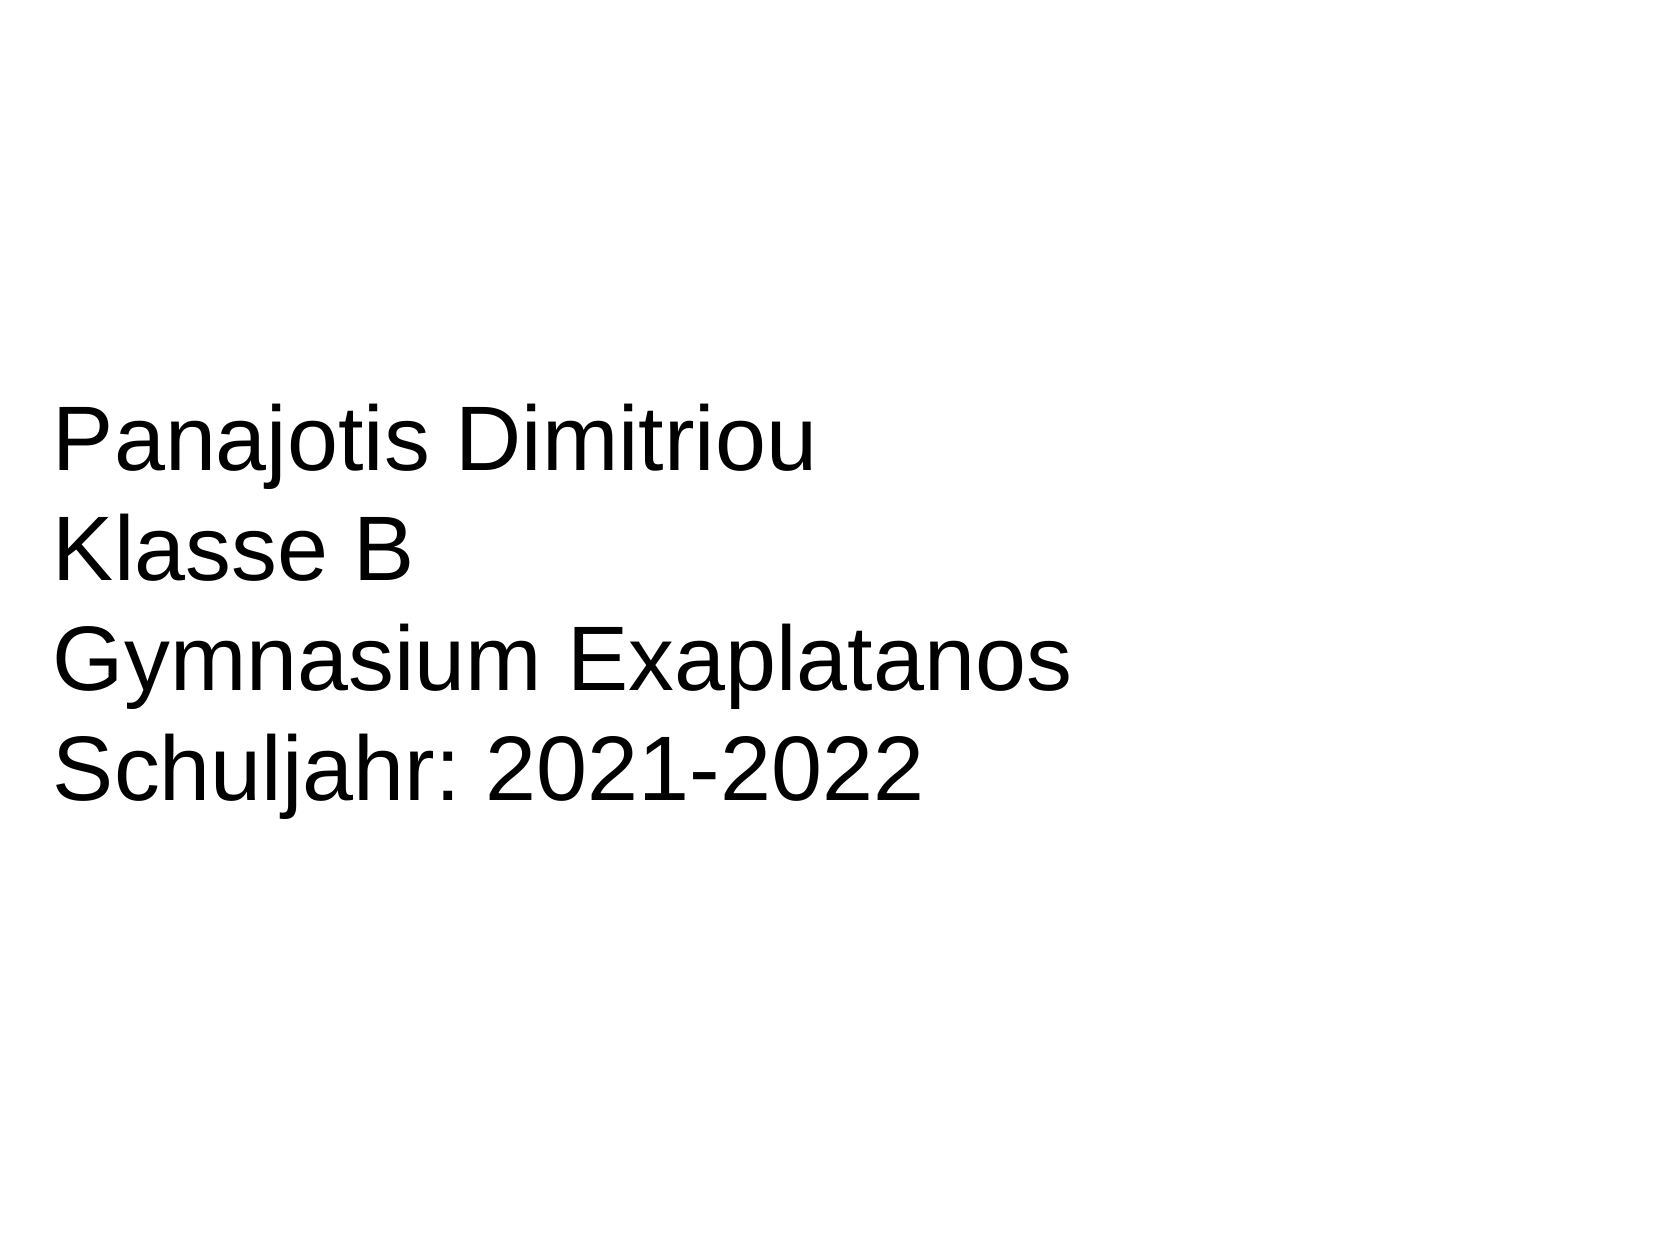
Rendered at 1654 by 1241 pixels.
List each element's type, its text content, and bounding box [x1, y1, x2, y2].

title Panajotis Dimitriou Klasse B Gymnasium Exaplatanos Schuljahr: 2021-2022 [52, 190, 1571, 1008]
